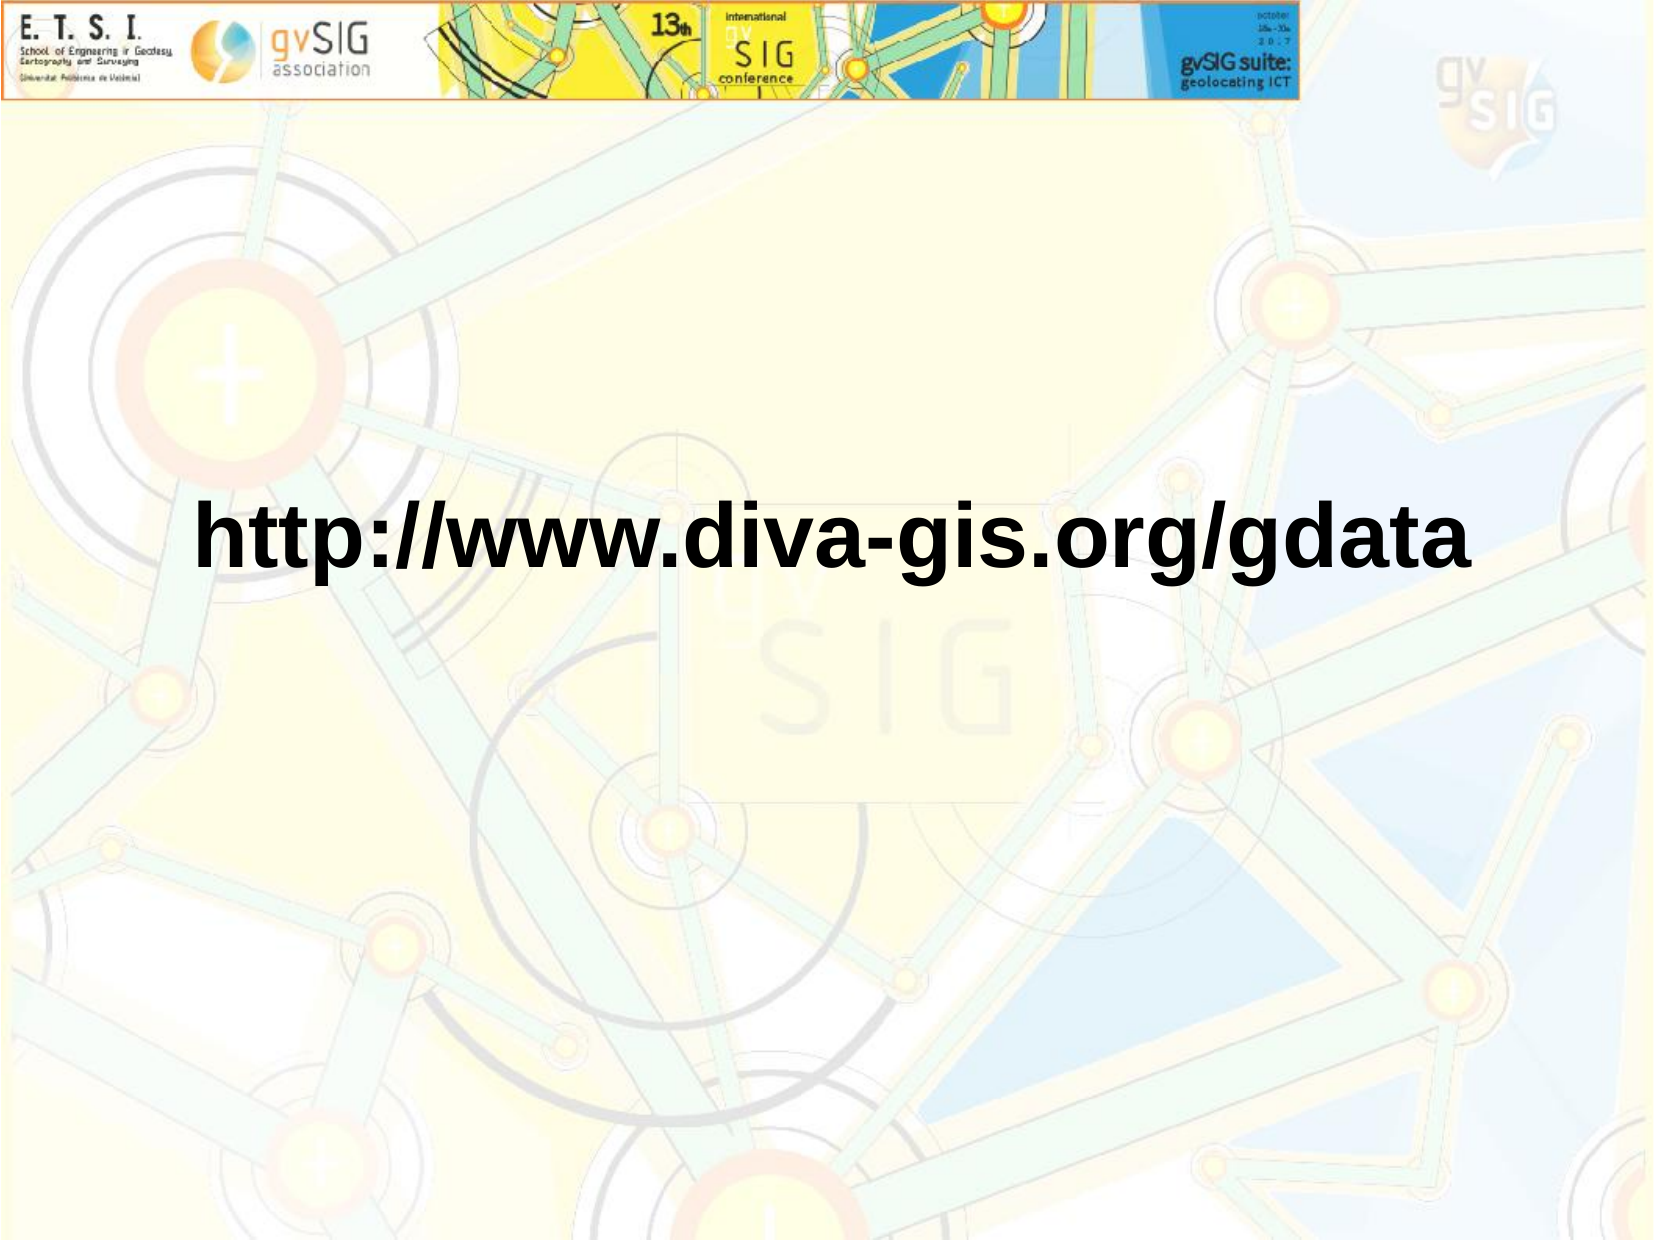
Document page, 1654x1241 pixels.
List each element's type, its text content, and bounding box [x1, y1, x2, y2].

picture [1, 0, 1654, 1240]
text_box http://www.diva-gis.org/gdata [141, 476, 1524, 697]
